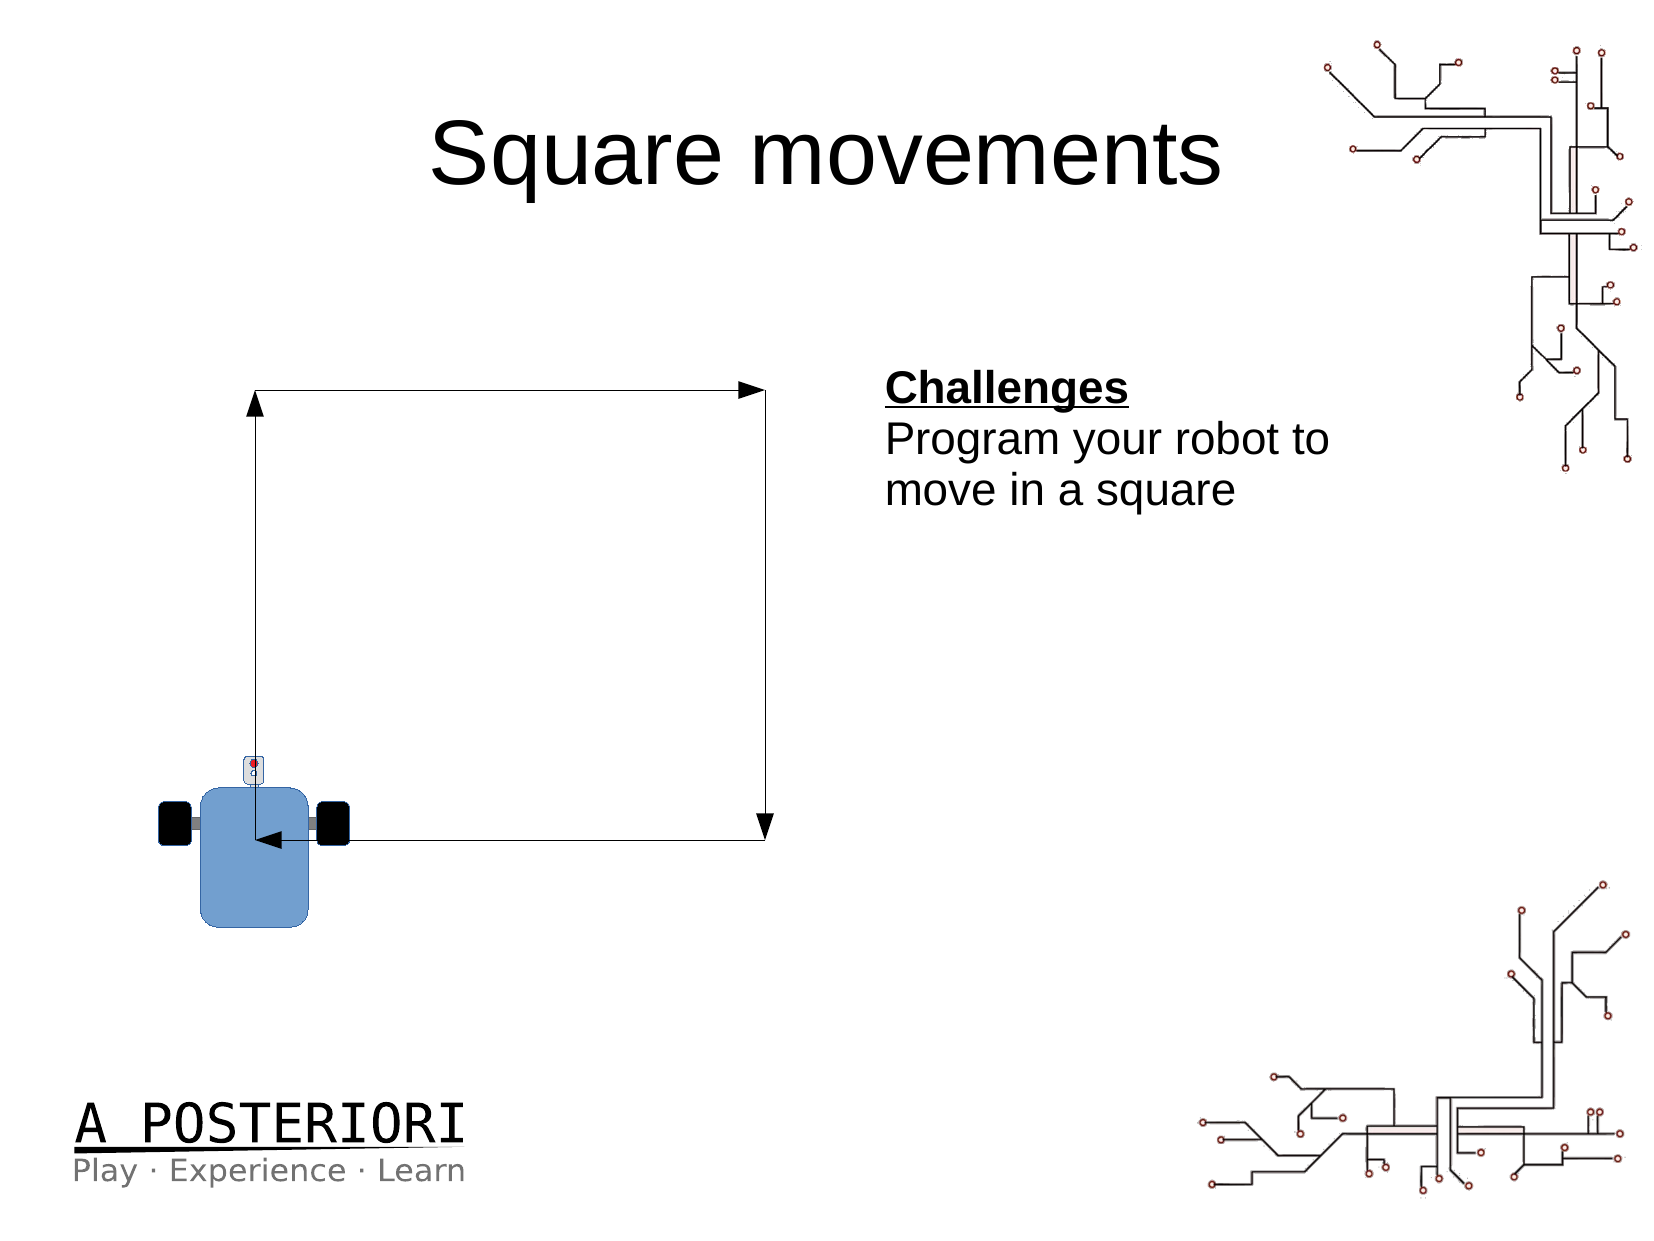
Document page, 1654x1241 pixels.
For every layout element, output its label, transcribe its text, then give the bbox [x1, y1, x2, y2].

text_box Challenges Program your robot to move in a square [870, 354, 1411, 523]
text_box [317, 841, 350, 846]
picture [1177, 863, 1635, 1200]
text_box [158, 756, 309, 928]
text_box [256, 756, 350, 840]
picture [1305, 35, 1643, 495]
title Square movements [82, 49, 1571, 257]
